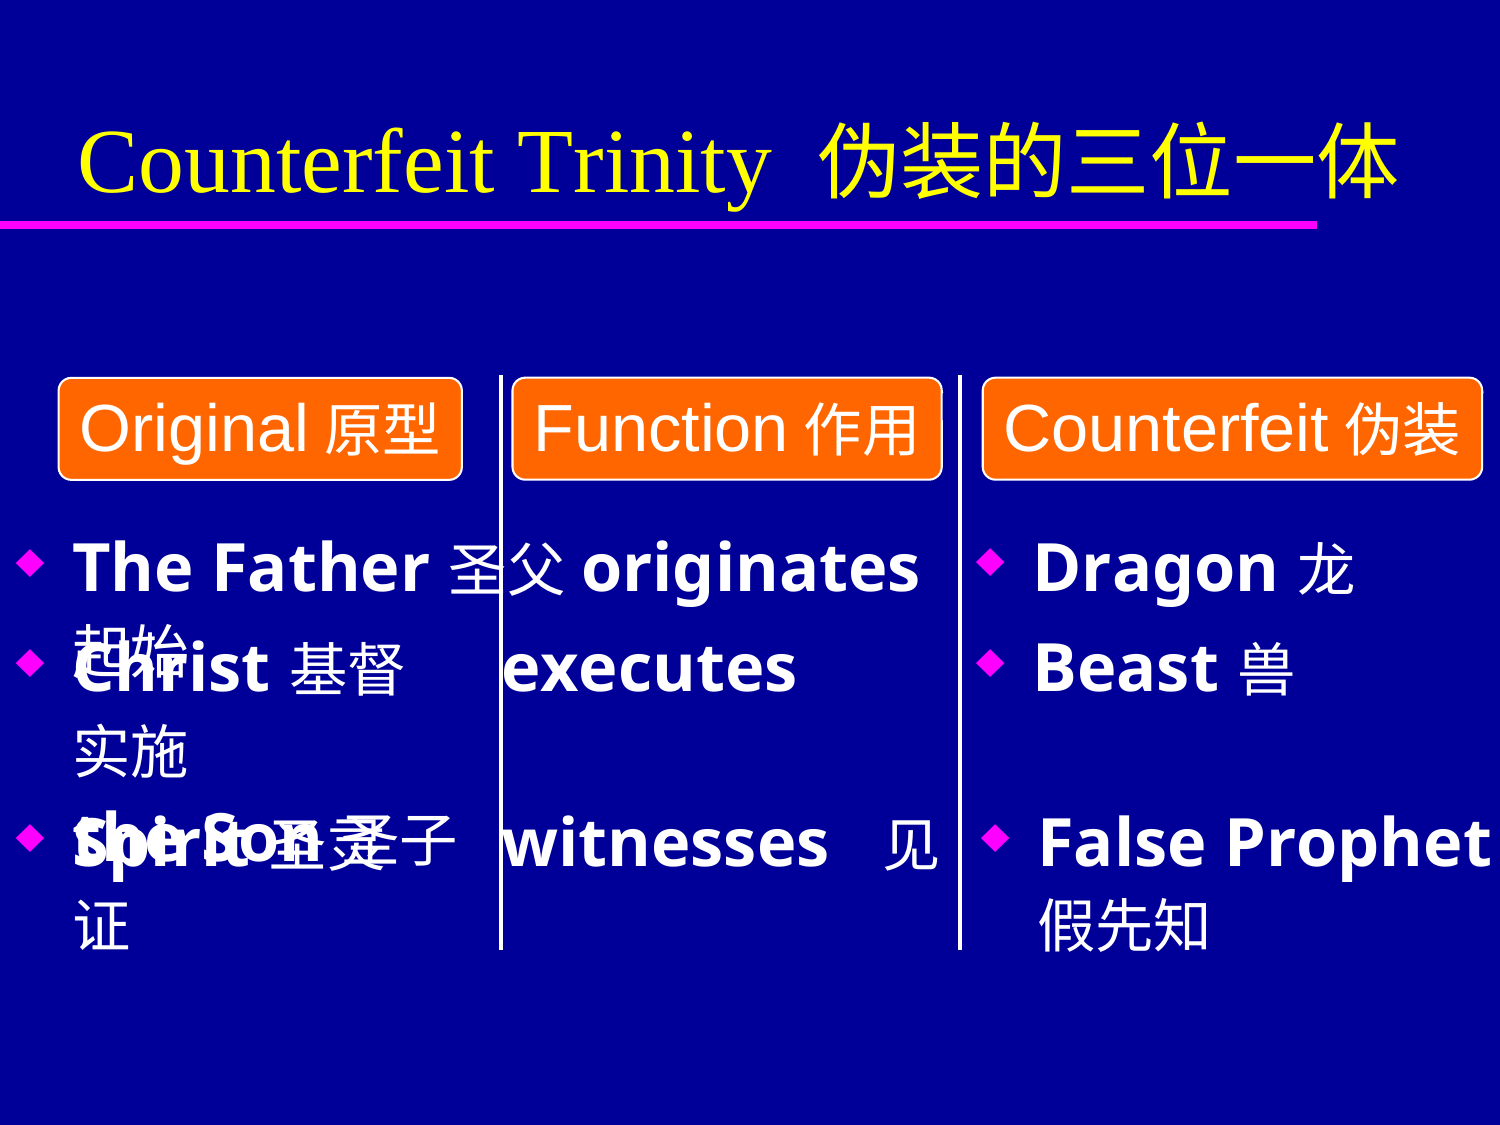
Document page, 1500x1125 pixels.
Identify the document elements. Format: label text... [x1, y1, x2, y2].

title Counterfeit Trinity 伪装的三位一体 [62, 0, 1444, 225]
text_box Spirit圣灵 witnesses 见证 [0, 787, 965, 888]
text_box The Father圣父originates起始 [0, 512, 961, 613]
text_box False Prophet 假先知 [965, 787, 1500, 963]
text_box Beast兽 [961, 613, 1499, 713]
text_box Counterfeit伪装 [982, 377, 1483, 480]
text_box Dragon龙 [961, 512, 1499, 613]
text_box Original原型 [58, 377, 462, 480]
text_box Christ基督 executes 实施 the Son圣子 [0, 613, 957, 787]
text_box Function作用 [512, 377, 942, 480]
